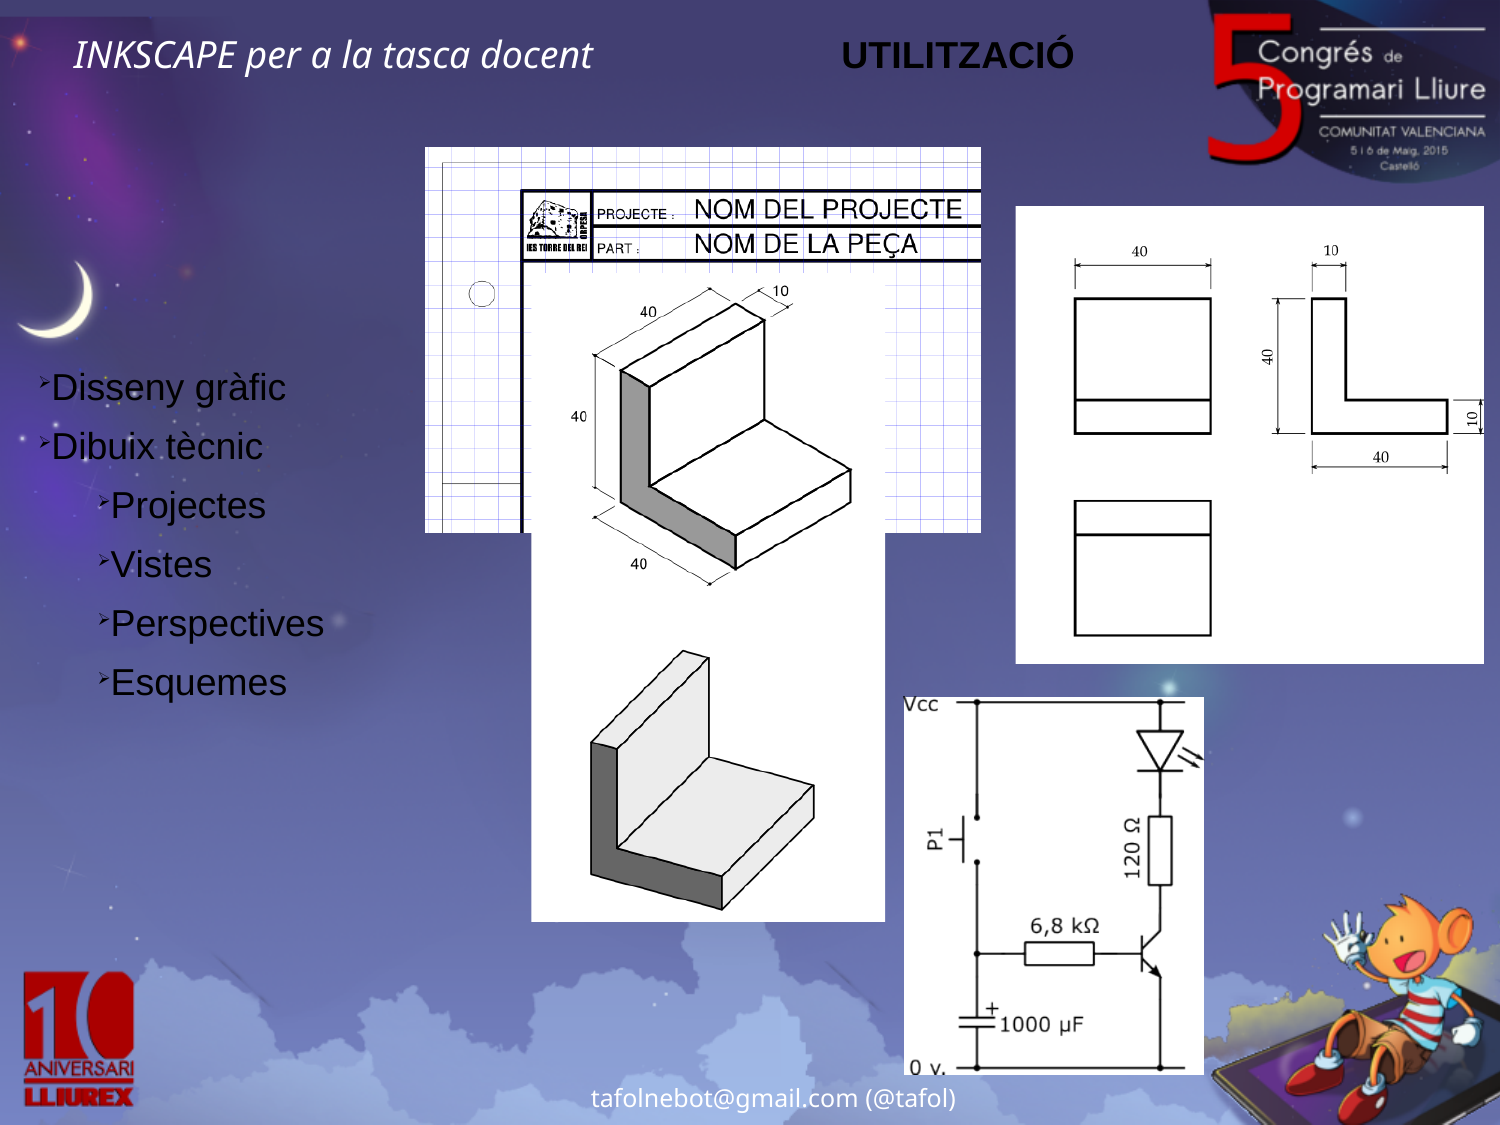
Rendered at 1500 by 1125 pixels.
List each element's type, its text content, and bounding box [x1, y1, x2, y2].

text_box Vistes [82, 532, 449, 591]
text_box UTILITZACIÓ [826, 23, 1170, 84]
text_box Perspectives [82, 591, 449, 650]
text_box Projectes [82, 473, 425, 532]
text_box Dibuix tècnic [23, 416, 425, 475]
text_box Esquemes [82, 650, 449, 711]
picture [0, 0, 1500, 1125]
text_box Disseny gràfic [23, 355, 425, 416]
